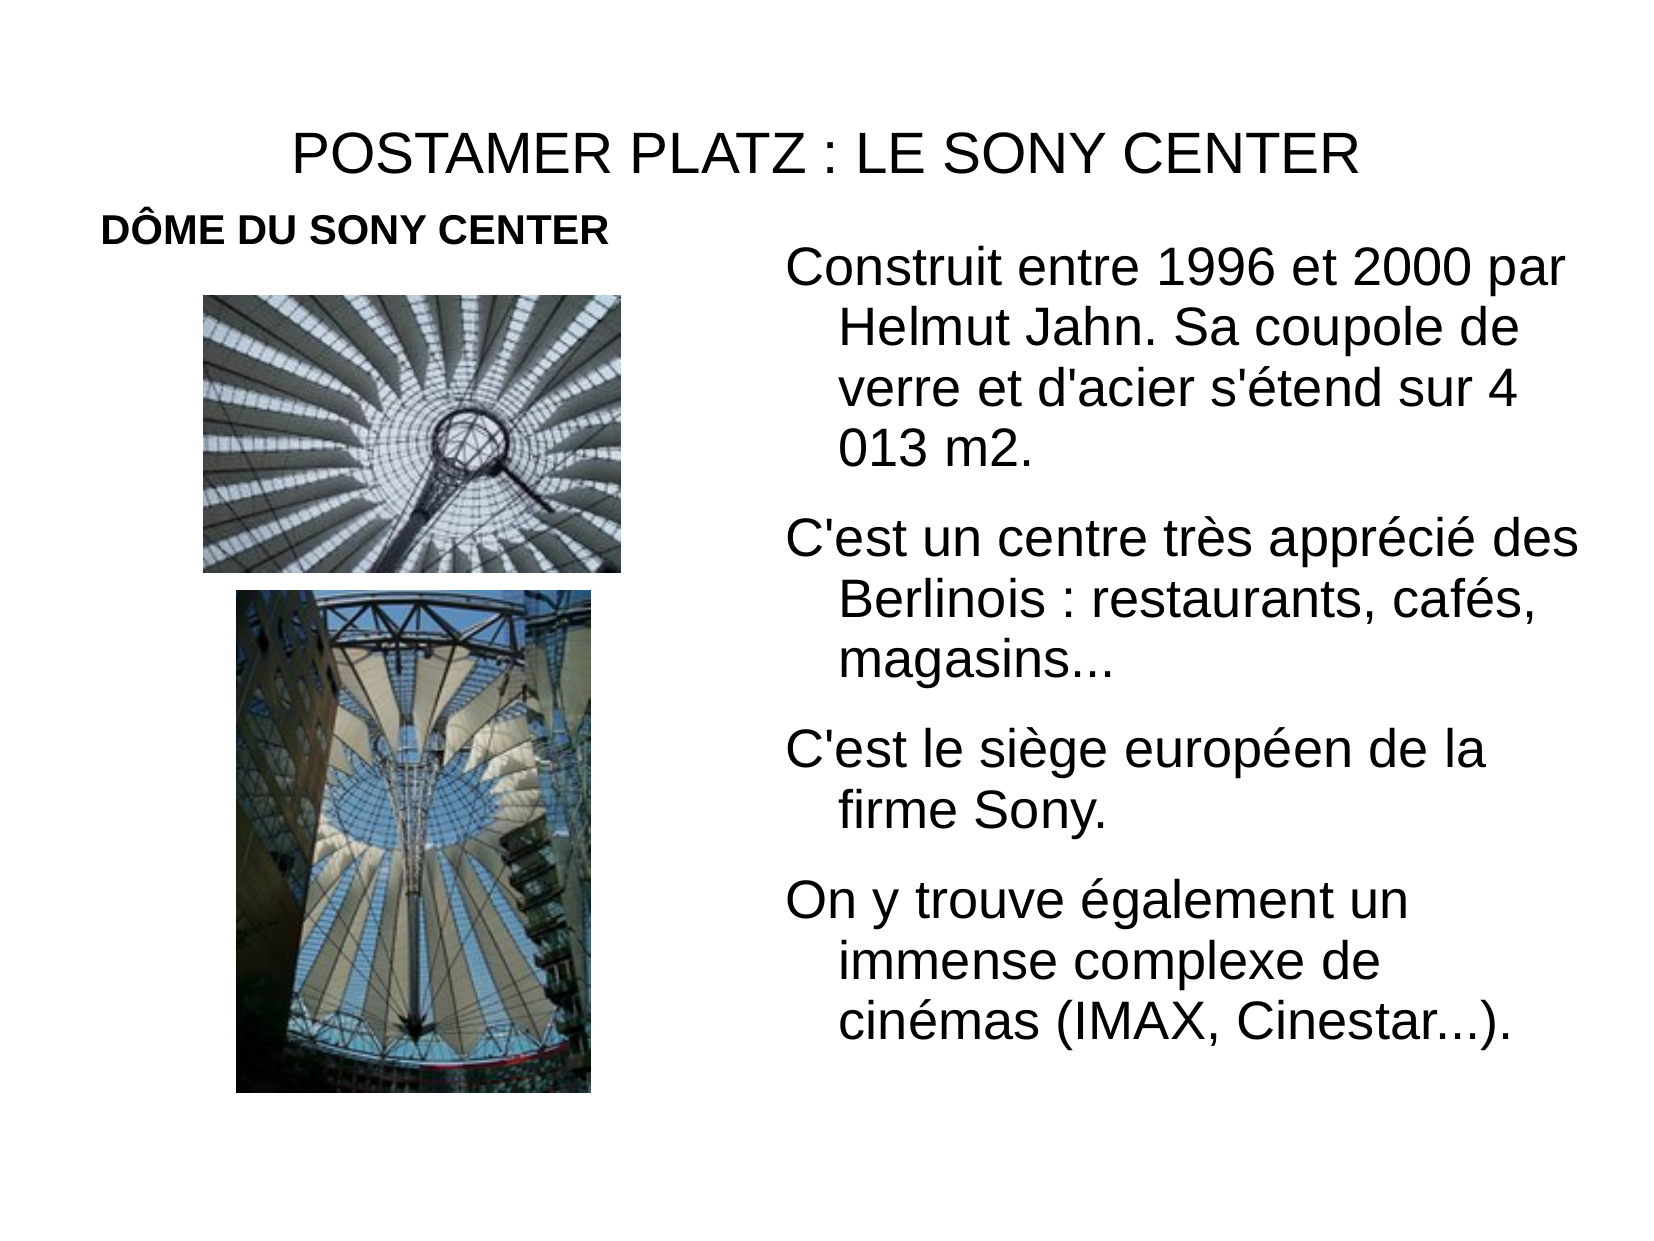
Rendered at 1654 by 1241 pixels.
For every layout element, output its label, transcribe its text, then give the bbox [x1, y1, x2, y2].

list Construit entre 1996 et 2000 par Helmut Jahn. Sa coupole de verre et d'acier s'étend sur 4 013 m2. C'est un centre très apprécié des Berlinois : restaurants, cafés, magasins... C'est le siège européen de la firme Sony. On y trouve également un immense complexe de cinémas (IMAX, Cinestar...). [767, 236, 1583, 1152]
list DÔME DU SONY CENTER [82, 206, 809, 1109]
picture [236, 590, 591, 1093]
title POSTAMER PLATZ : LE SONY CENTER [82, 49, 1571, 236]
